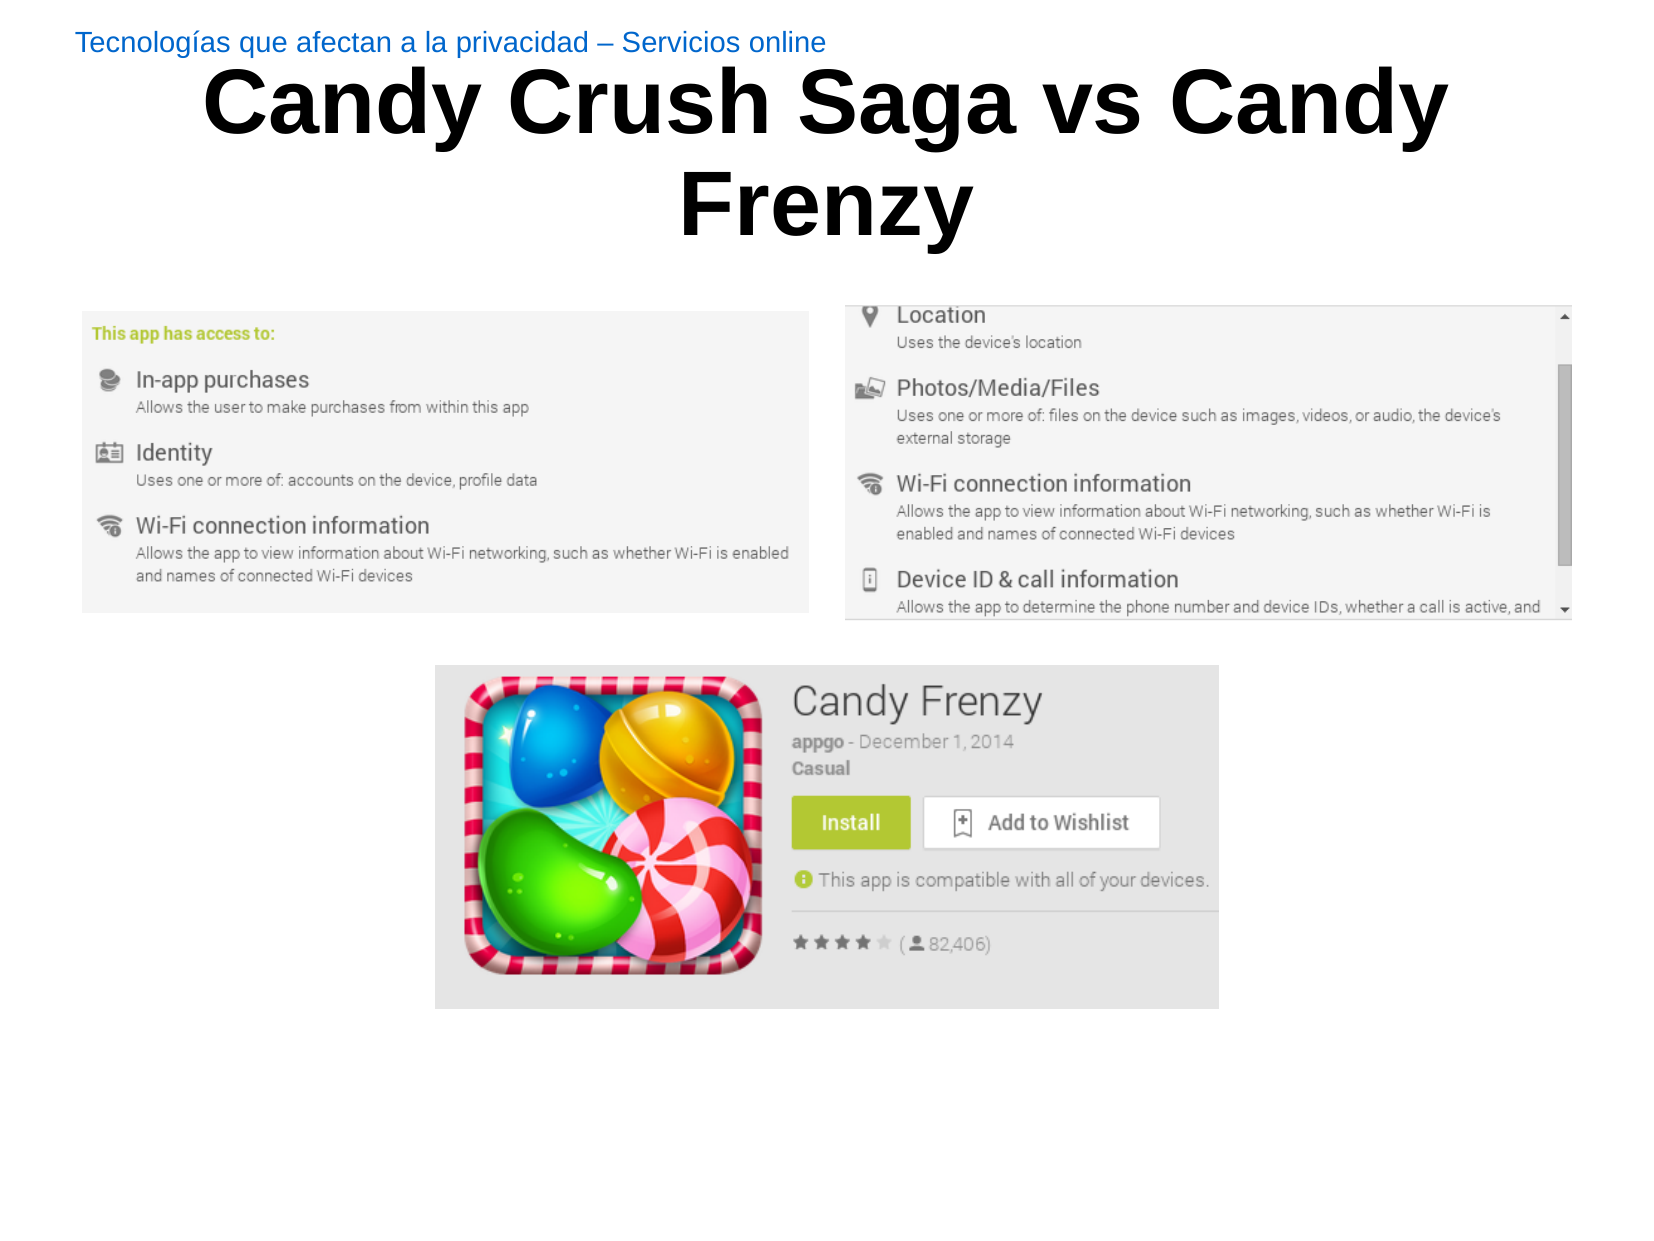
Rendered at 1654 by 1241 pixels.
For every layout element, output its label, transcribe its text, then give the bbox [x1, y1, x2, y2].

picture [82, 311, 809, 613]
text_box Tecnologías que afectan a la privacidad – Servicios online [60, 18, 961, 66]
picture [435, 665, 1219, 1009]
title Candy Crush Saga vs Candy Frenzy [82, 49, 1571, 257]
picture [845, 299, 1572, 624]
